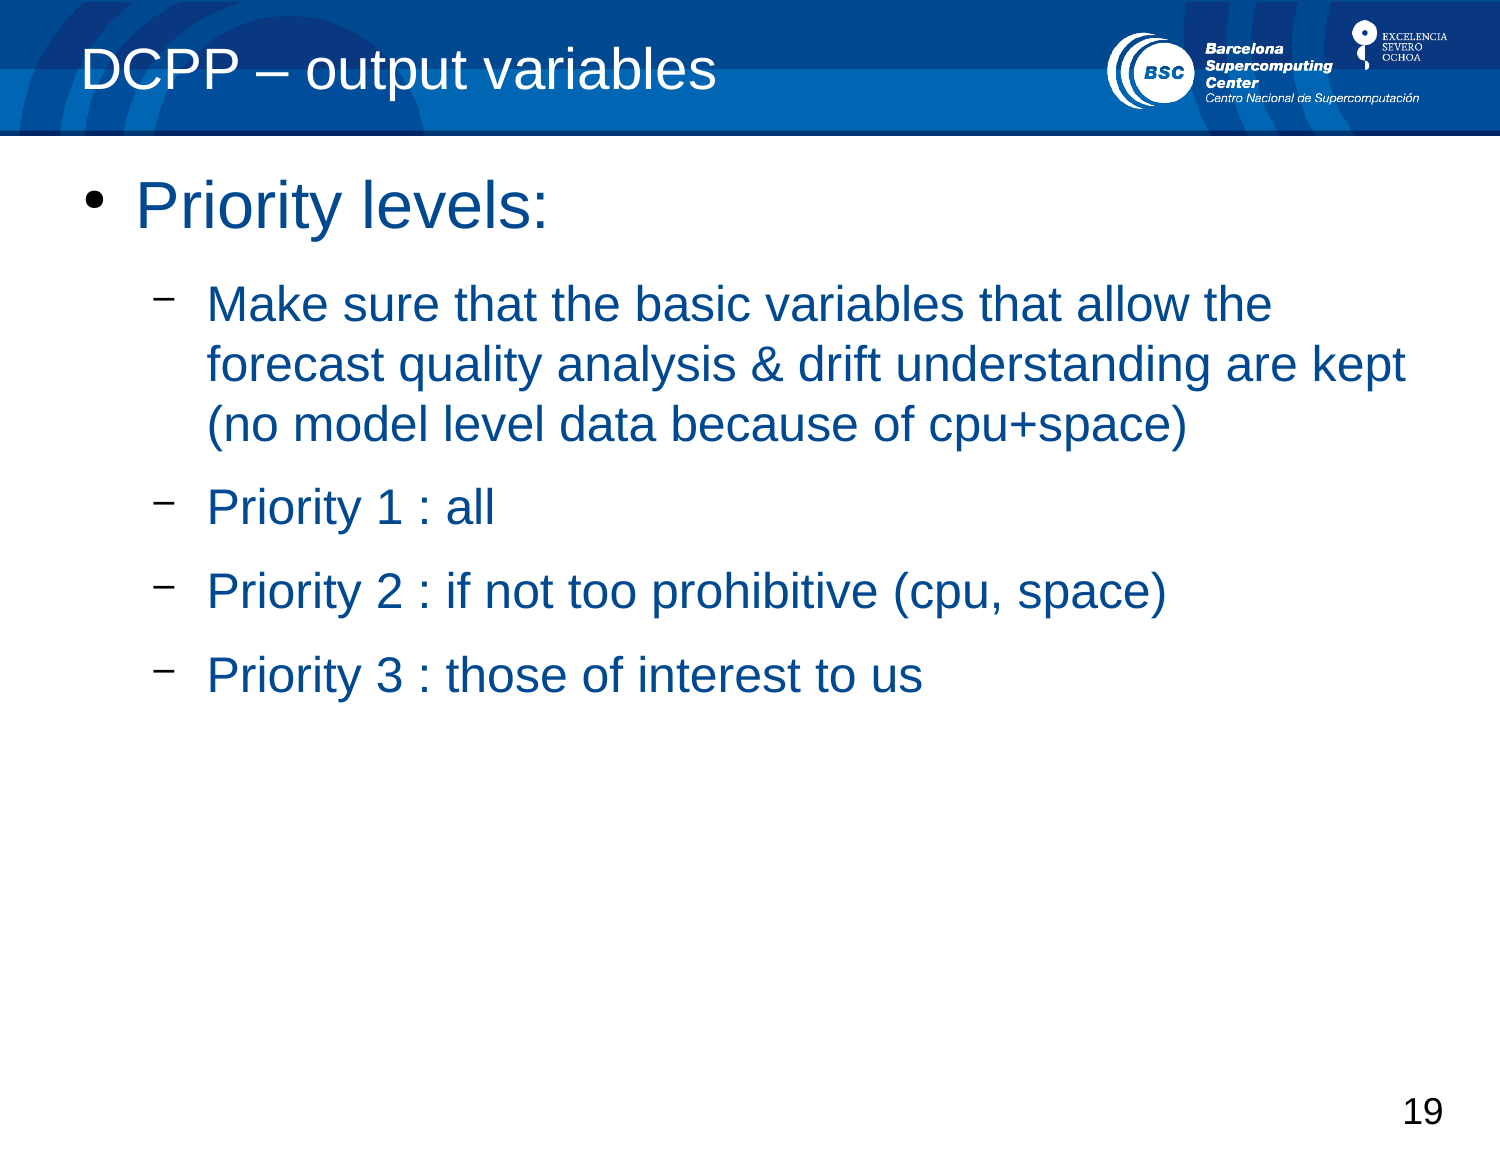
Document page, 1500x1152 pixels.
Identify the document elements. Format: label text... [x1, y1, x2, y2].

picture [0, 0, 1500, 136]
list Priority levels: Make sure that the basic variables that allow the forecast quality analysis & drift understanding are kept (no model level data because of cpu+space) Priority 1 : all Priority 2 : if not too prohibitive (cpu, space) Priority 3 : those of interest to us [64, 161, 1432, 1068]
title DCPP – output variables [65, 23, 1081, 139]
